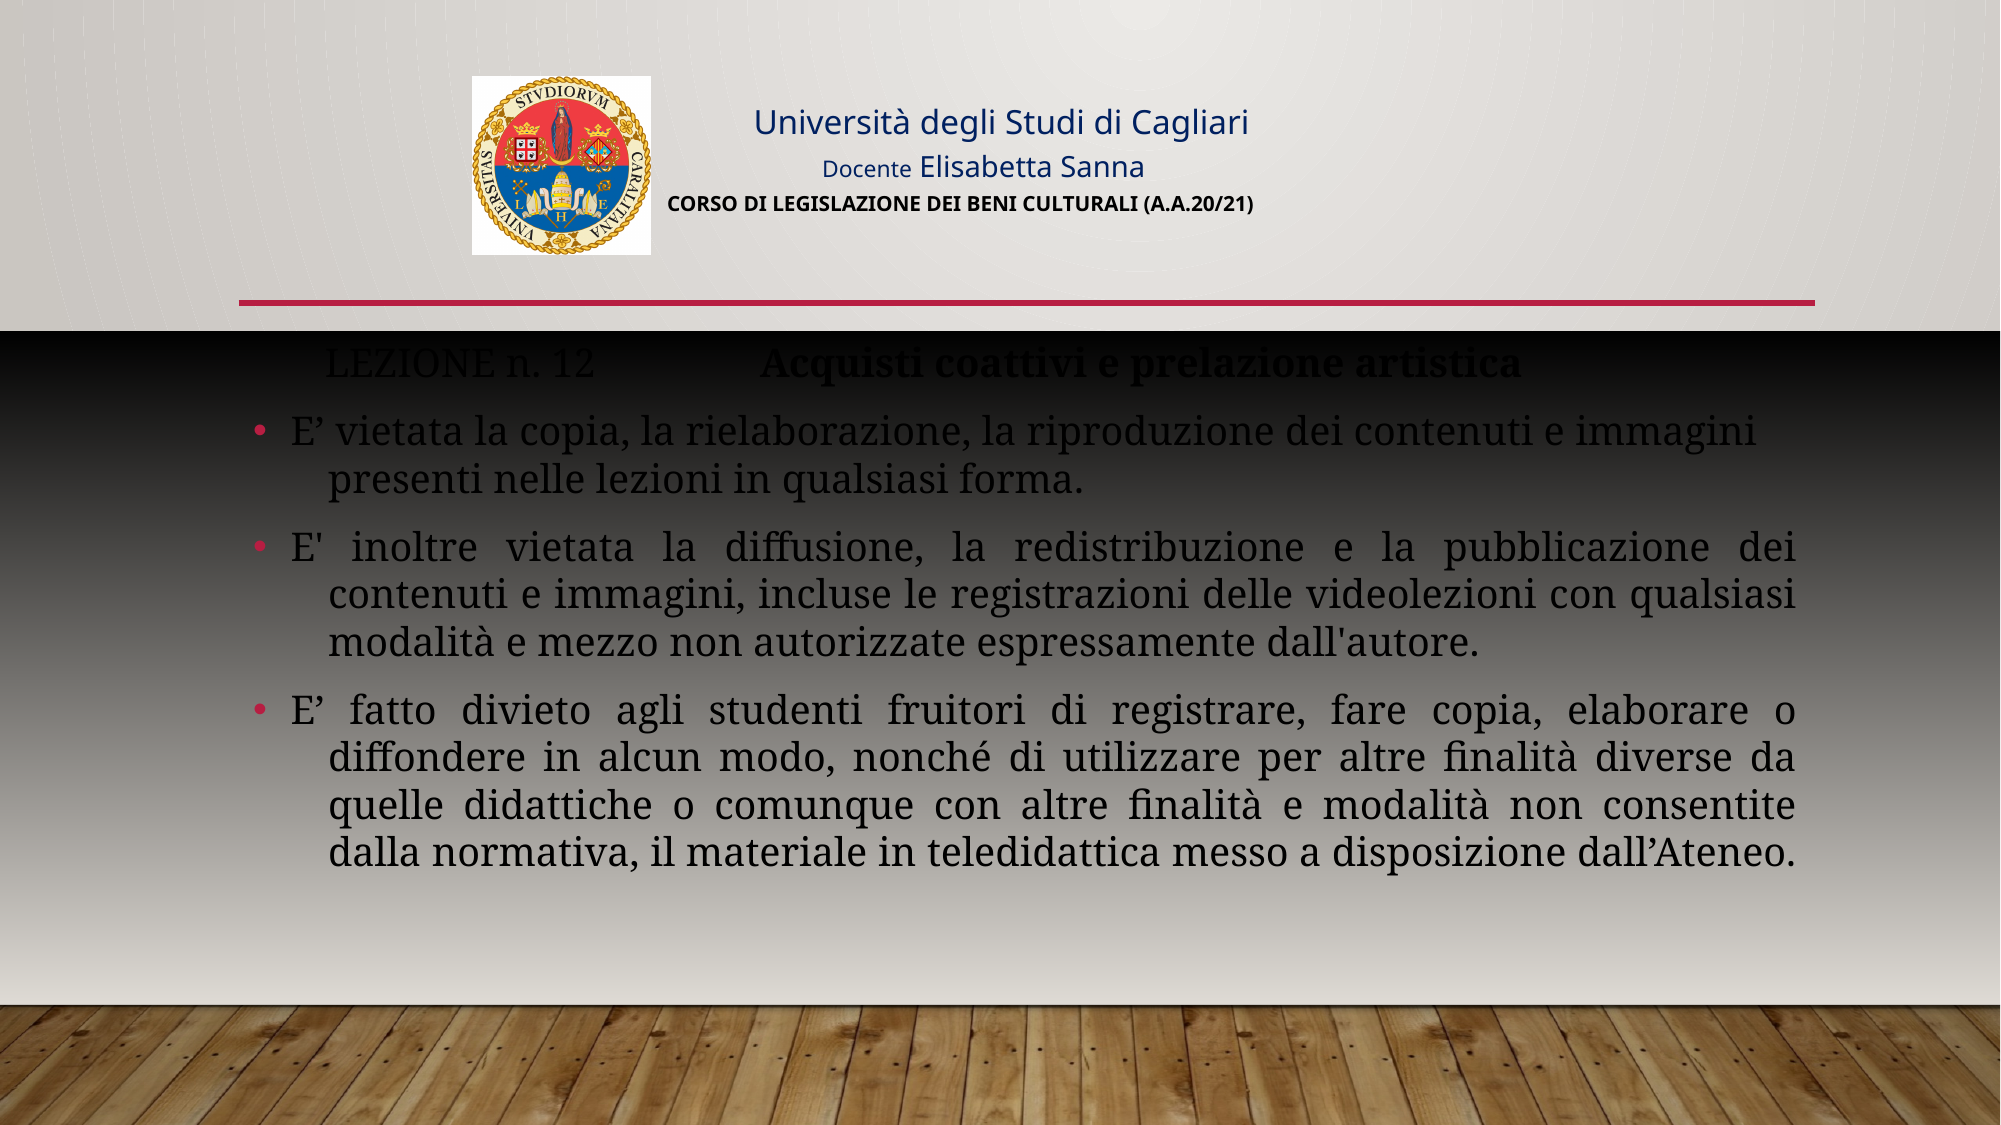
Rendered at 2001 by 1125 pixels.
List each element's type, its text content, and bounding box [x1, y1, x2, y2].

title Università degli Studi di Cagliari Docente Elisabetta Sanna Corso di Legislazione dei Beni Culturali (a.a.20/21) [238, 26, 1814, 305]
list LEZIONE n. 12 Acquisti coattivi e prelazione artistica E’ vietata la copia, la rielaborazione, la riproduzione dei contenuti e immagini presenti nelle lezioni in qualsiasi forma. E' inoltre vietata la diffusione, la redistribuzione e la pubblicazione dei contenuti e immagini, incluse le registrazioni delle videolezioni con qualsiasi modalità e mezzo non autorizzate espressamente dall'autore. E’ fatto divieto agli studenti fruitori di registrare, fare copia, elaborare o diffondere in alcun modo, nonché di utilizzare per altre finalità diverse da quelle didattiche o comunque con altre finalità e modalità non consentite dalla normativa, il materiale in teledidattica messo a disposizione dall’Ateneo. [238, 330, 1814, 897]
picture [472, 76, 651, 255]
